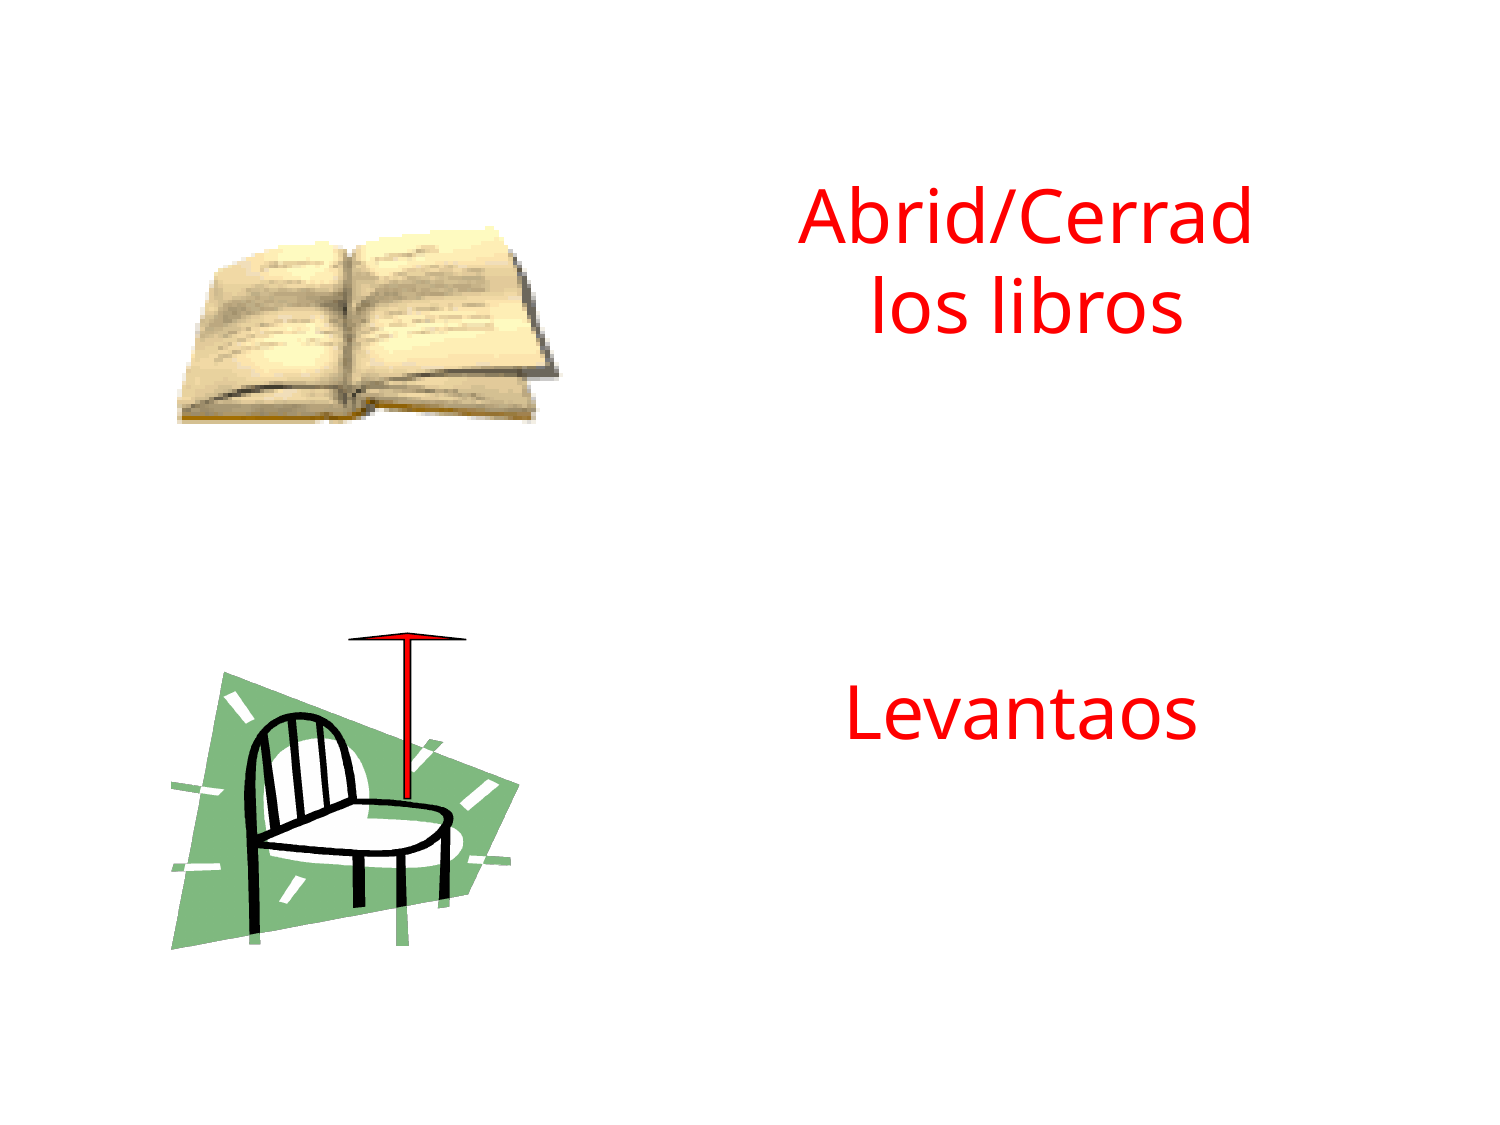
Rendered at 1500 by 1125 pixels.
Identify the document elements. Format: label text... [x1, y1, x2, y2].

picture [171, 668, 526, 954]
picture [150, 137, 573, 432]
text_box Levantaos [809, 656, 1235, 763]
text_box [348, 633, 467, 799]
text_box Abrid/Cerrad los libros [761, 160, 1294, 357]
